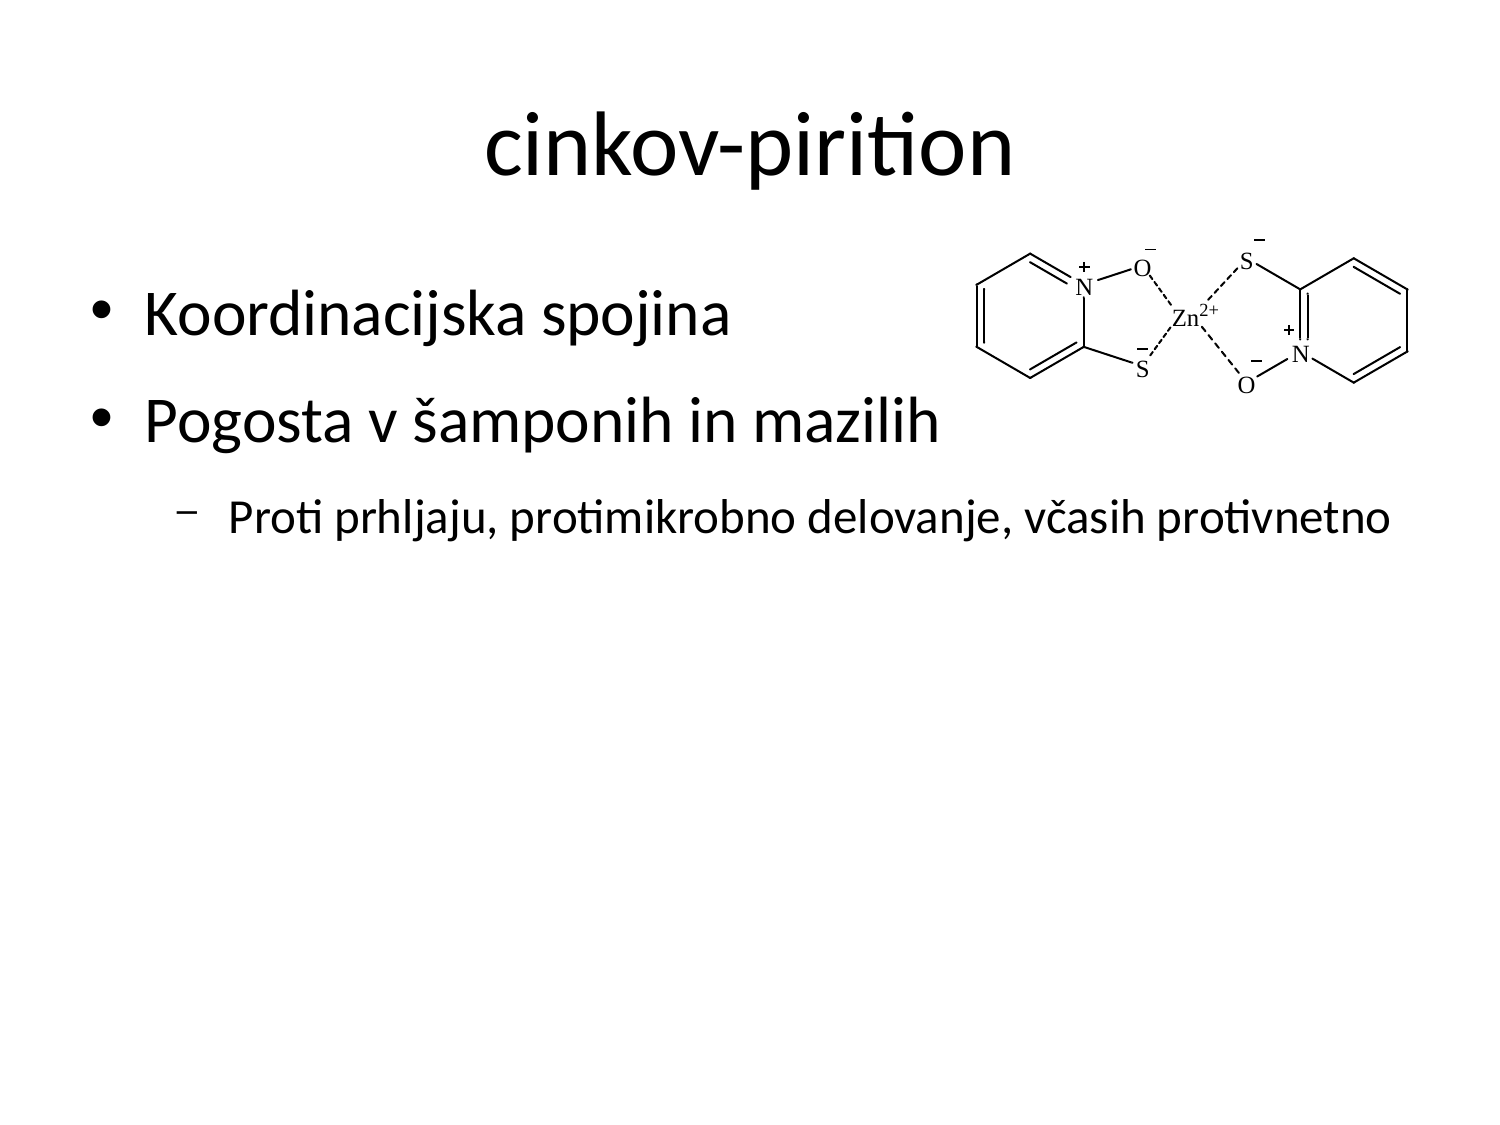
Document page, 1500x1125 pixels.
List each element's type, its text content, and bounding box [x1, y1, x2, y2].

title cinkov-pirition [75, 45, 1425, 233]
picture [972, 231, 1417, 396]
list Koordinacijska spojina Pogosta v šamponih in mazilih Proti prhljaju, protimikrobno delovanje, včasih protivnetno [75, 262, 1425, 610]
chart [974, 231, 1419, 397]
